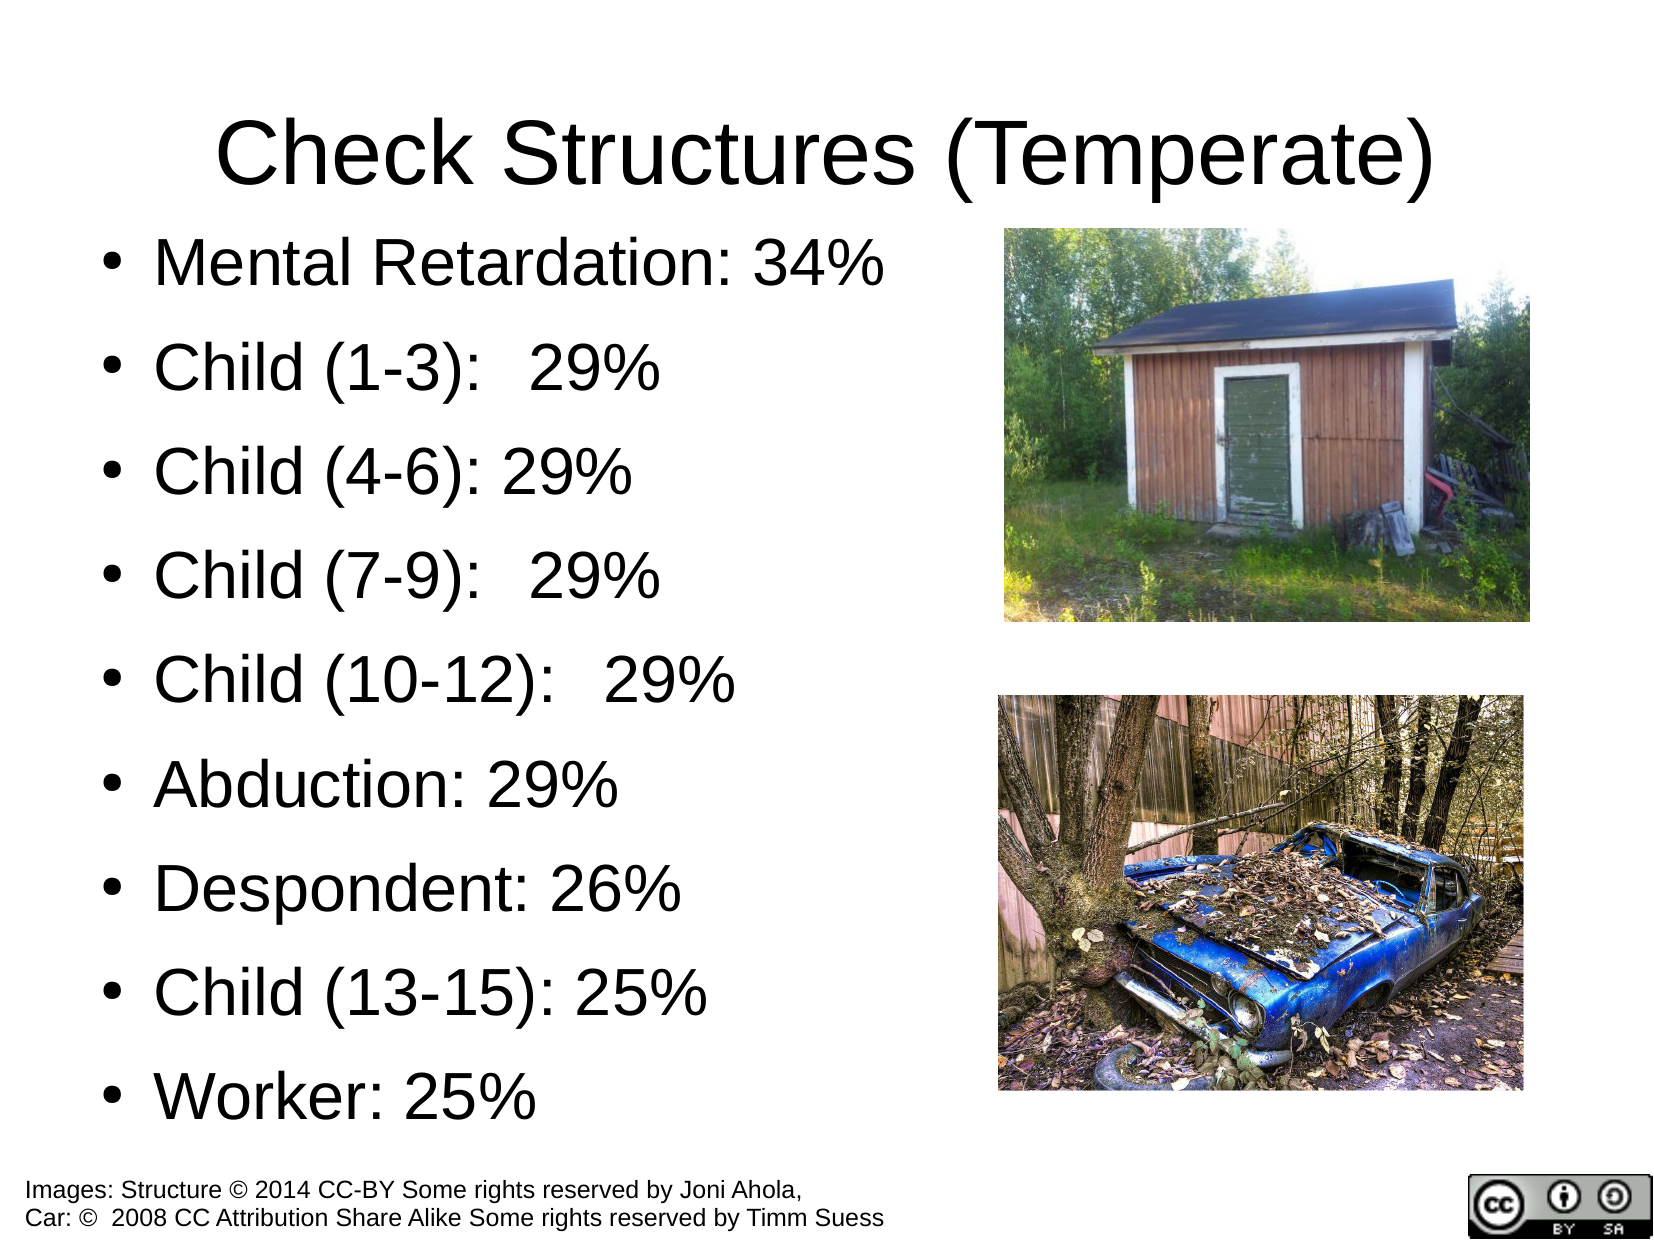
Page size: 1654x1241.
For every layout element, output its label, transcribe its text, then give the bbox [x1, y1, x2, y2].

picture [998, 695, 1524, 1091]
title Check Structures (Temperate) [82, 49, 1571, 257]
picture [1468, 1174, 1653, 1239]
picture [1004, 228, 1530, 622]
list Mental Retardation: 34% Child (1-3): 29% Child (4-6): 29% Child (7-9): 29% Child (10-12): 29% Abduction: 29% Despondent: 26% Child (13-15): 25% Worker: 25% [82, 225, 978, 945]
text_box Images: Structure © 2014 CC-BY Some rights reserved by Joni Ahola, Car: © 2008 CC Attribution Share Alike Some rights reserved by Timm Suess [10, 1168, 902, 1240]
